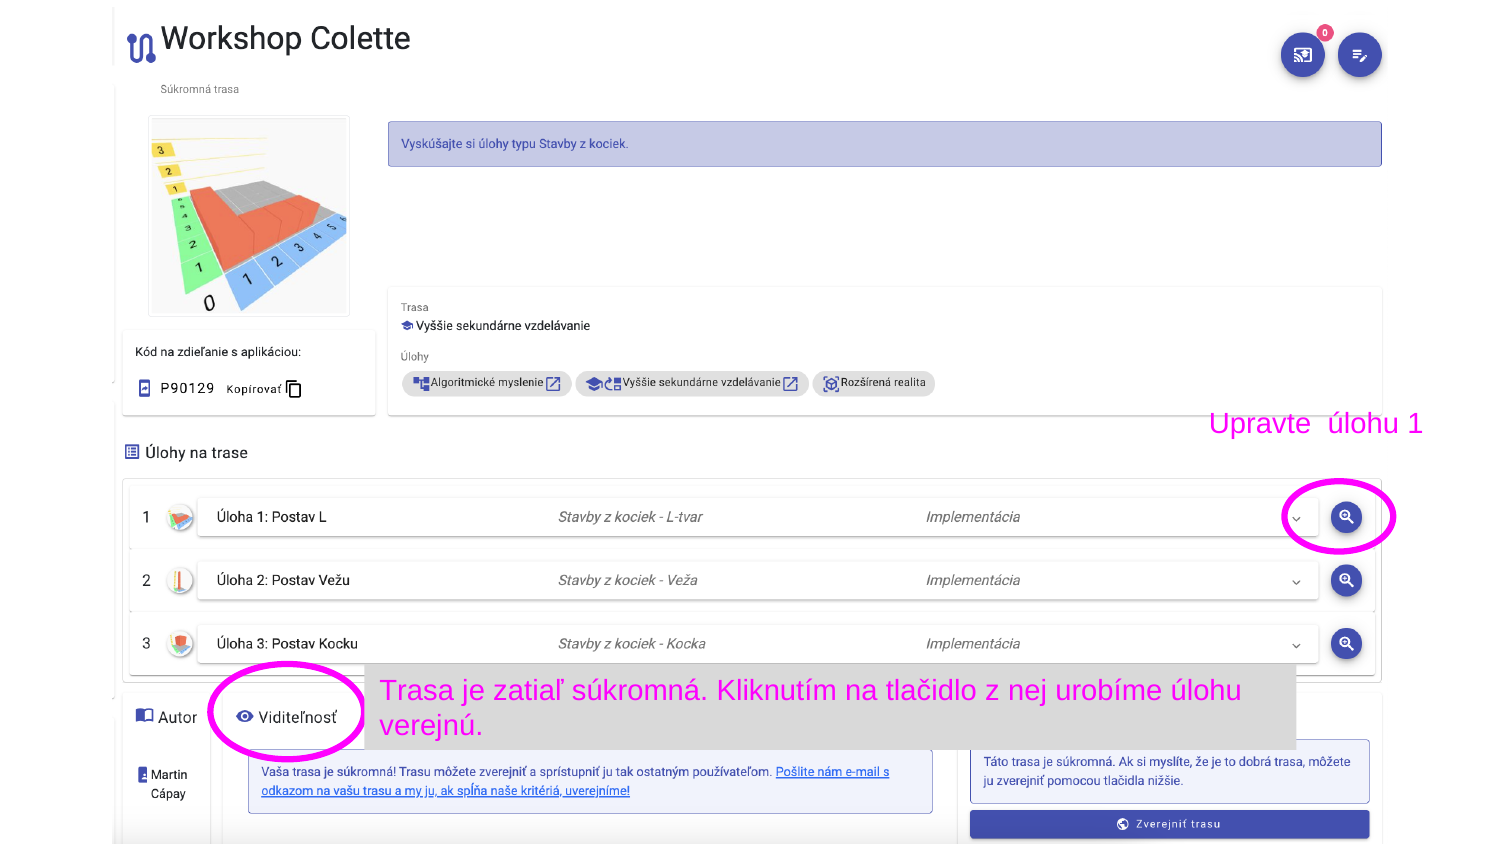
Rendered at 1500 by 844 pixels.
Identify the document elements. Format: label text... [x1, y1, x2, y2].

text_box Upravte úlohu 1 [1193, 396, 1500, 448]
picture [112, 7, 1388, 844]
text_box Trasa je zatiaľ súkromná. Kliknutím na tlačidlo z nej urobíme úlohu verejnú. [364, 663, 1297, 750]
picture [1288, 485, 1388, 548]
